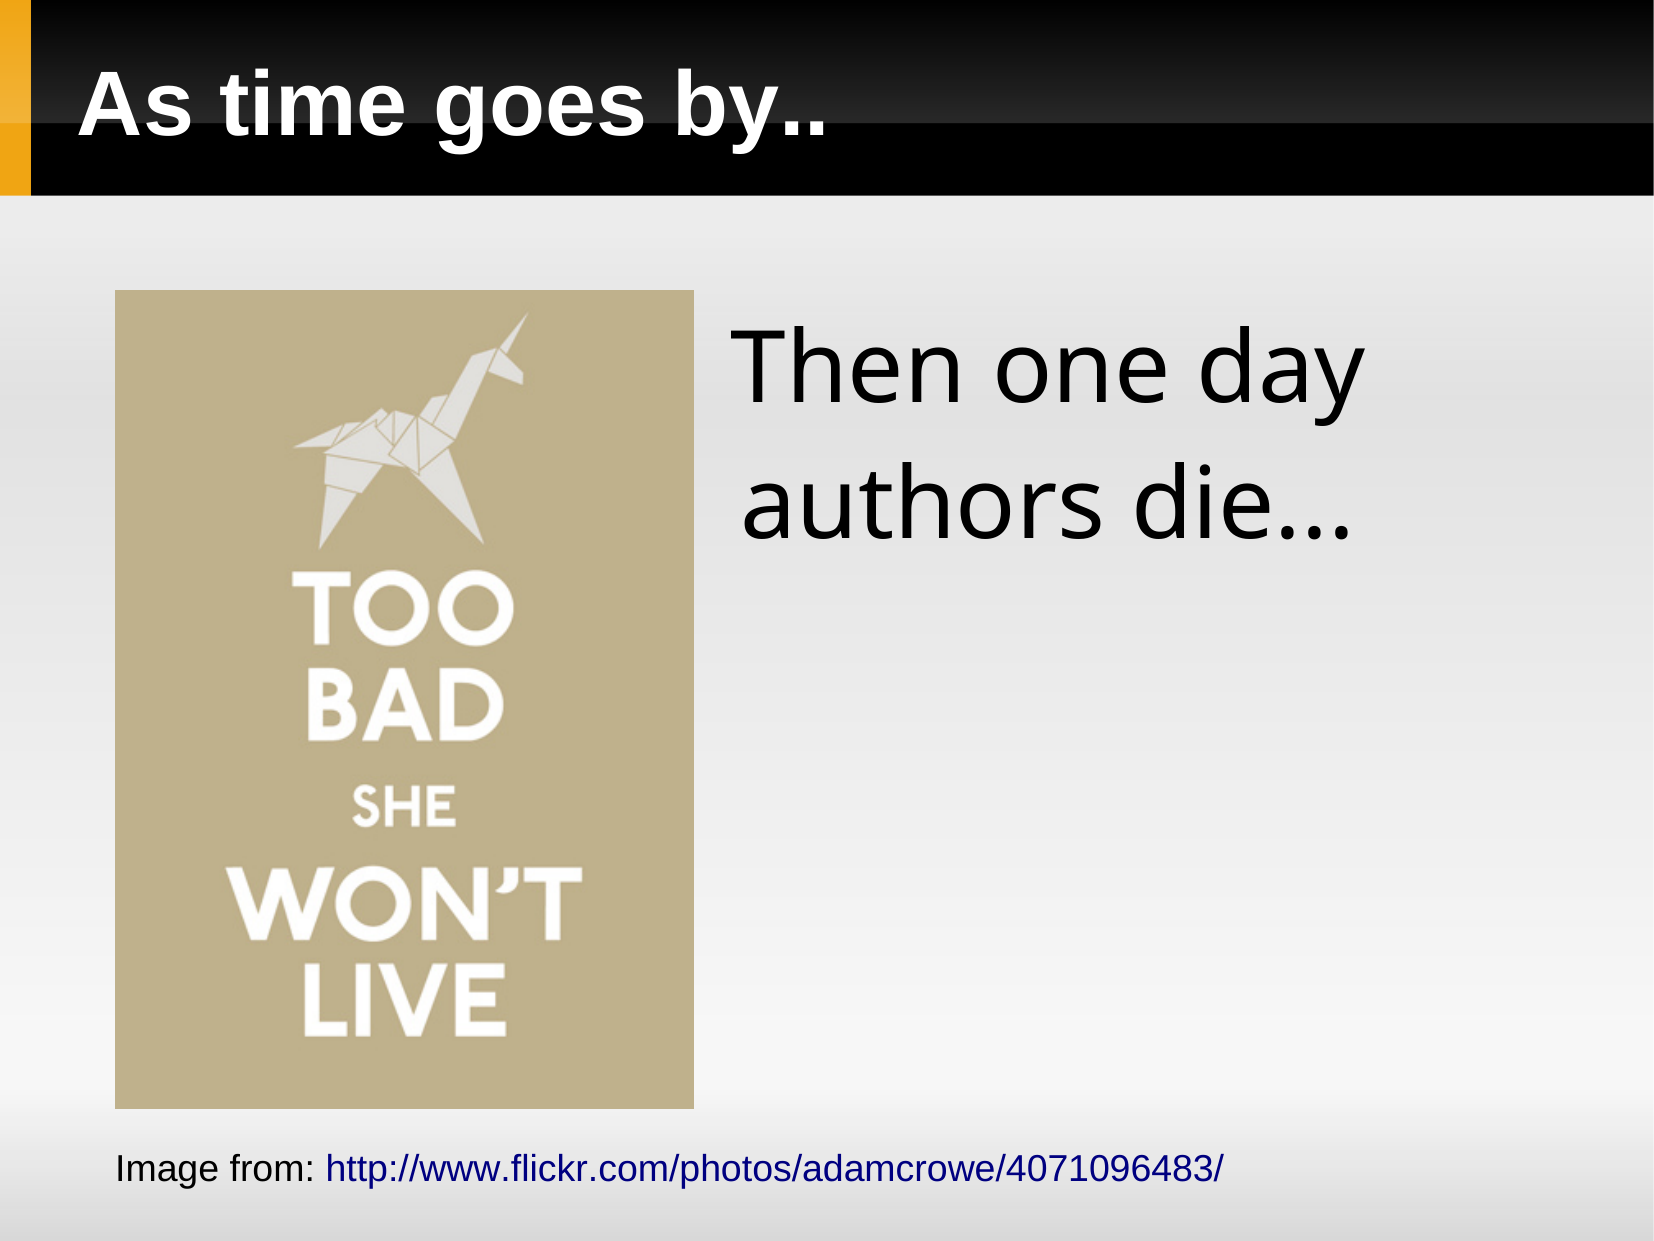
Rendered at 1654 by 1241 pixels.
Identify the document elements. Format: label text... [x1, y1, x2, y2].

list Then one day authors die... [685, 295, 1412, 519]
text_box Image from: http://www.flickr.com/photos/adamcrowe/4071096483/ [100, 1139, 1270, 1197]
title As time goes by.. [76, 0, 1565, 208]
picture [0, 0, 1654, 1241]
